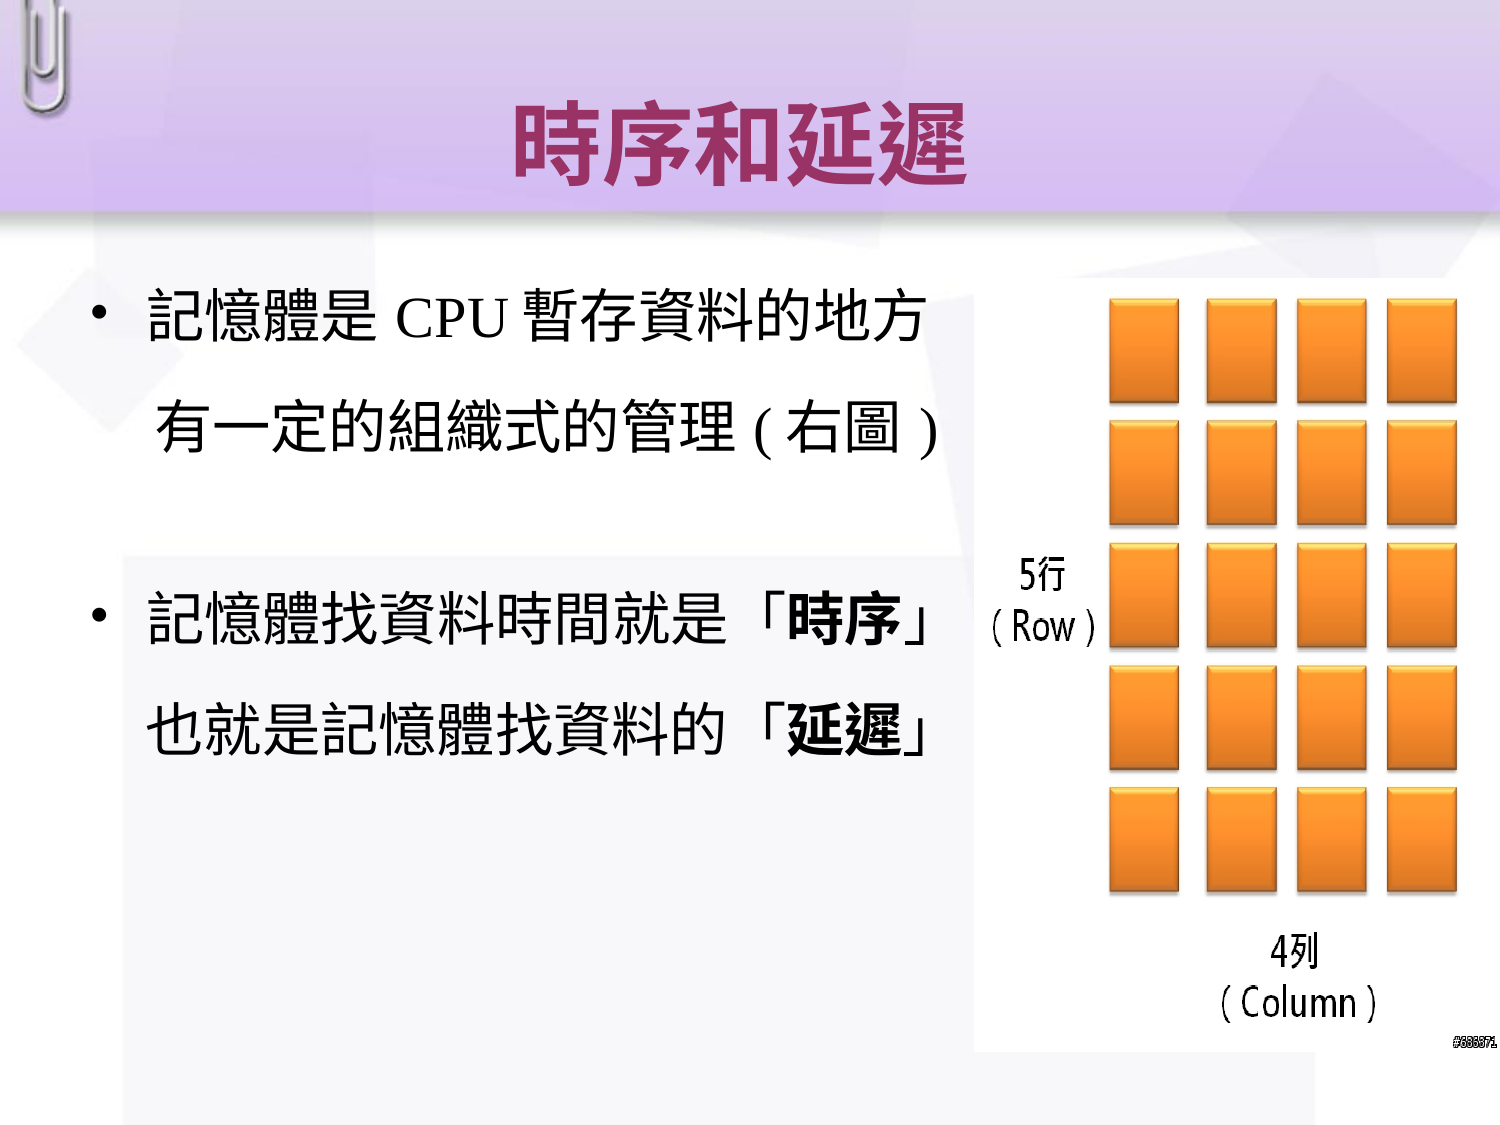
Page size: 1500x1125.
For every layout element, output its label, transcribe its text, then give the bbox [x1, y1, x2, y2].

picture [0, 0, 1500, 1125]
list 記憶體是CPU暫存資料的地方 有一定的組織式的管理(右圖) 記憶體找資料時間就是「時序」 也就是記憶體找資料的「延遲」 [75, 262, 1426, 1006]
title 時序和延遲 [75, 45, 1426, 233]
